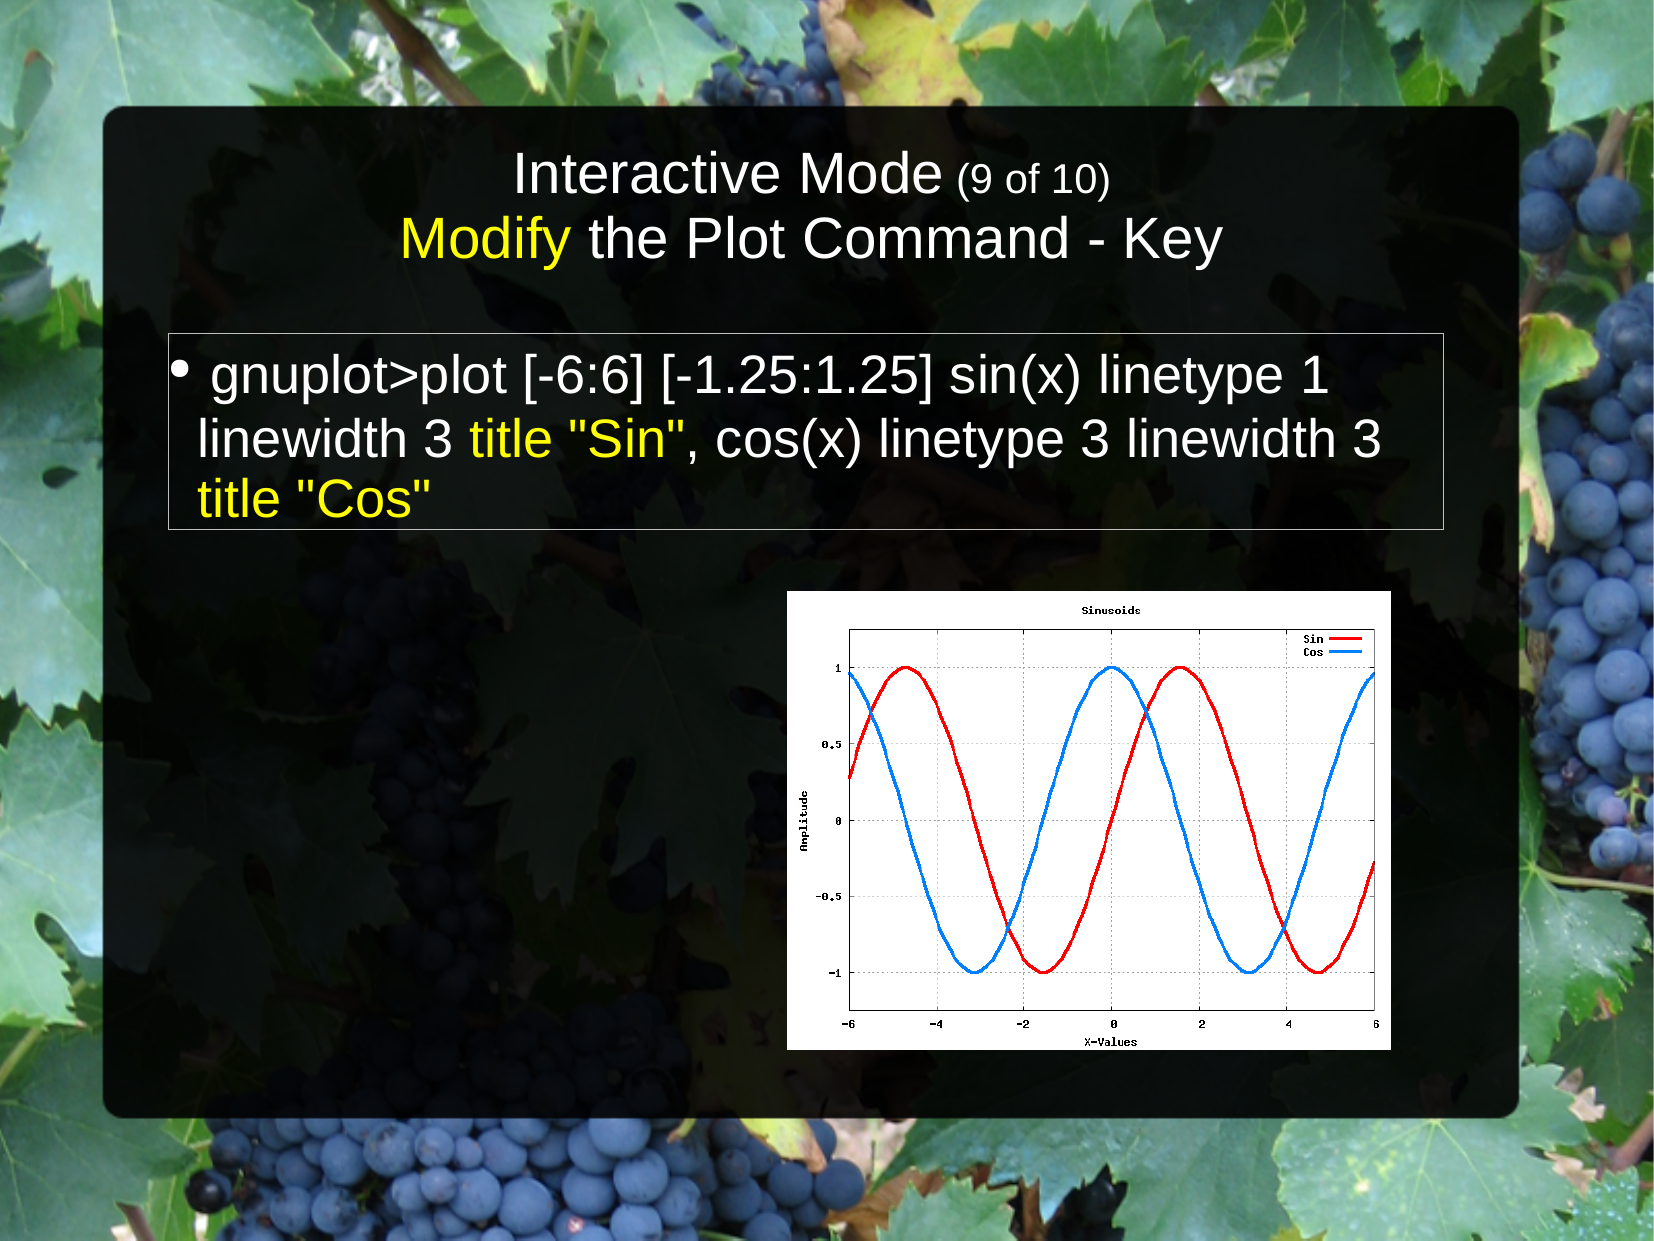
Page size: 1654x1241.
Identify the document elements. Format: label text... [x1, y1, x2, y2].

picture [0, 0, 1654, 1241]
text_box gnuplot>plot [-6:6] [-1.25:1.25] sin(x) linetype 1 linewidth 3 title "Sin", cos(x) linetype 3 linewidth 3 title "Cos" [168, 333, 1444, 530]
title Interactive Mode (9 of 10) Modify the Plot Command - Key [118, 141, 1506, 272]
